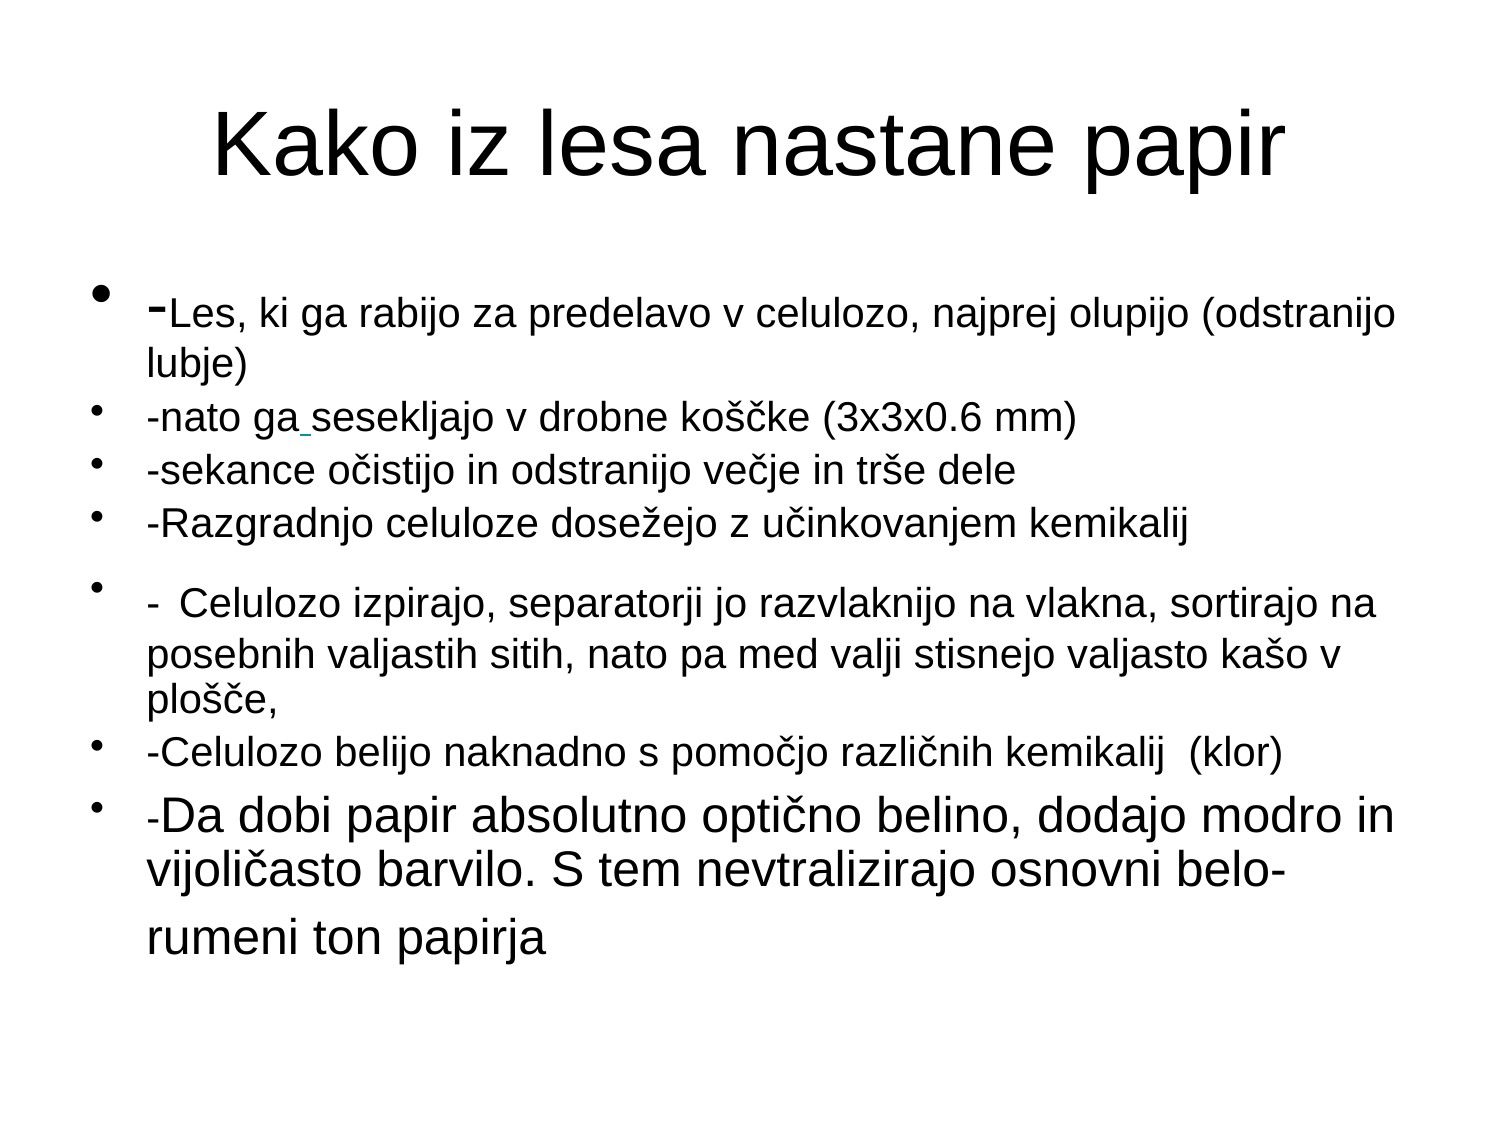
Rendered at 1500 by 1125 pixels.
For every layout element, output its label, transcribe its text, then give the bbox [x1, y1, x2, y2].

title Kako iz lesa nastane papir [75, 45, 1425, 233]
list -Les, ki ga rabijo za predelavo v celulozo, najprej olupijo (odstranijo lubje) -nato ga sesekljajo v drobne koščke (3x3x0.6 mm) -sekance očistijo in odstranijo večje in trše dele -Razgradnjo celuloze dosežejo z učinkovanjem kemikalij - Celulozo izpirajo, separatorji jo razvlaknijo na vlakna, sortirajo na posebnih valjastih sitih, nato pa med valji stisnejo valjasto kašo v plošče, -Celulozo belijo naknadno s pomočjo različnih kemikalij (klor) -Da dobi papir absolutno optično belino, dodajo modro in vijoličasto barvilo. S tem nevtralizirajo osnovni belo-rumeni ton papirja [75, 262, 1425, 1005]
